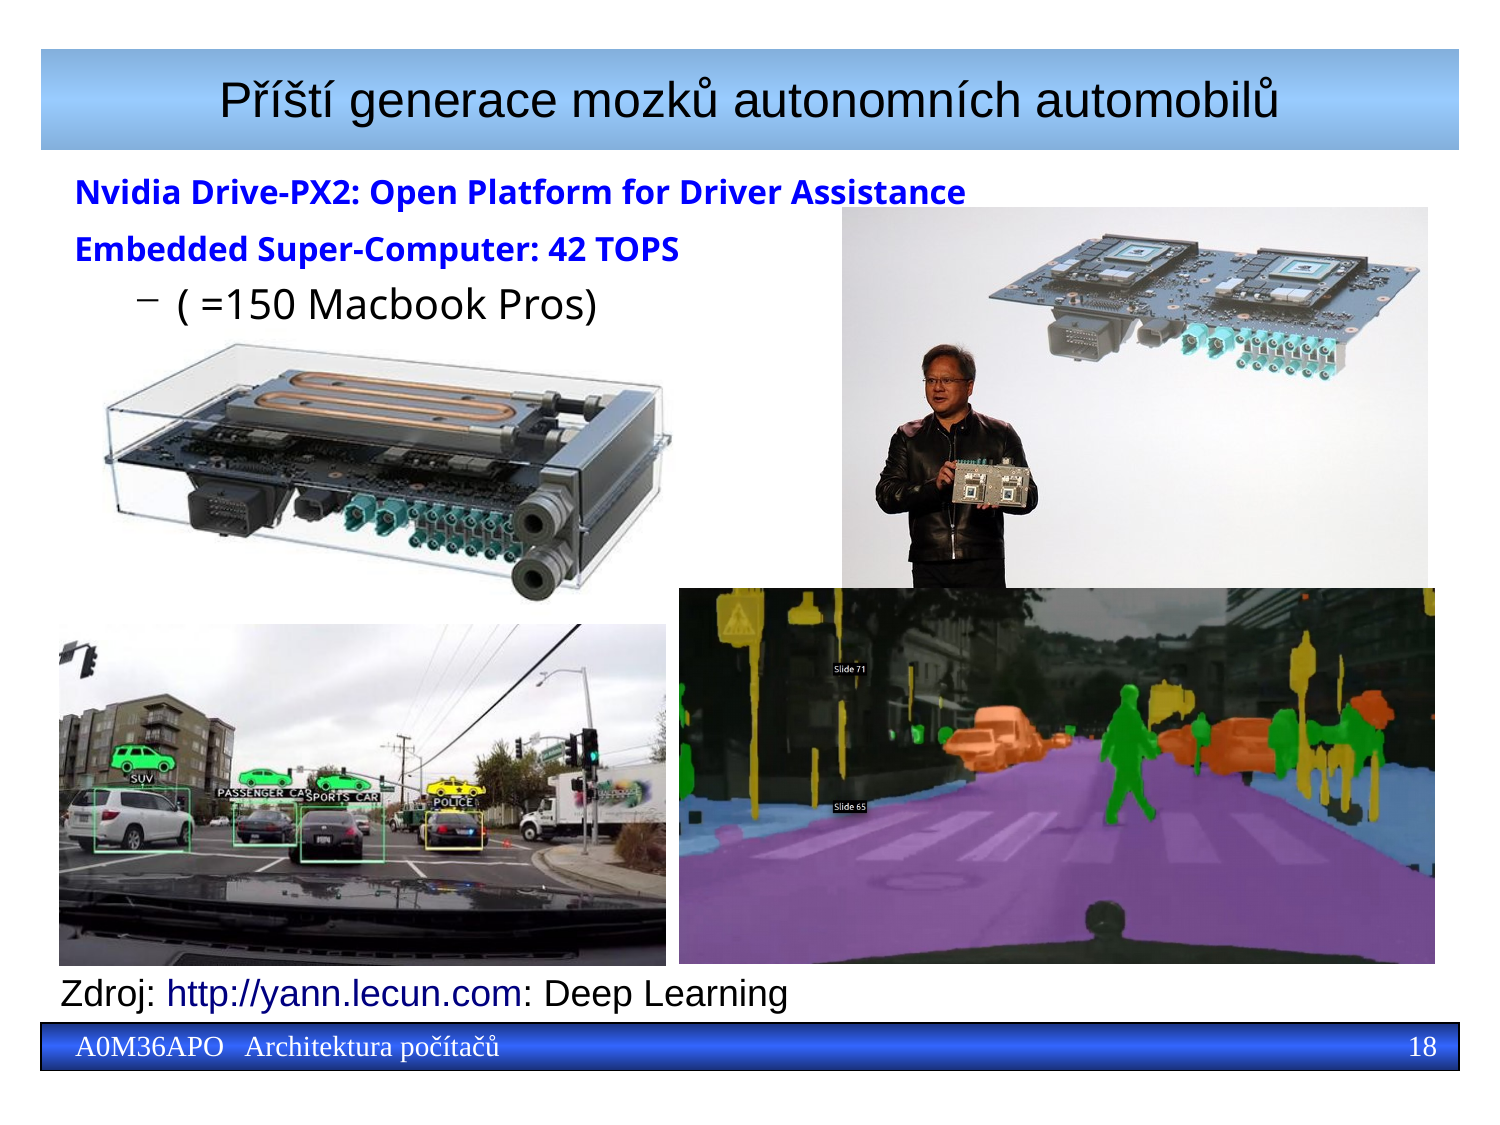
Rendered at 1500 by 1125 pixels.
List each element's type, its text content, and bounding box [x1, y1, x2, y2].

text_box Embedded Super-Computer: 42 TOPS [74, 225, 815, 267]
text_box Zdroj: http://yann.lecun.com: Deep Learning [45, 964, 804, 1022]
text_box ( =150 Macbook Pros) [177, 274, 639, 324]
text_box – [137, 273, 159, 320]
text_box Nvidia Drive-PX2: Open Platform for Driver Assistance [74, 169, 1095, 210]
picture [59, 207, 1435, 964]
title Příští generace mozků autonomních automobilů [41, 49, 1459, 150]
